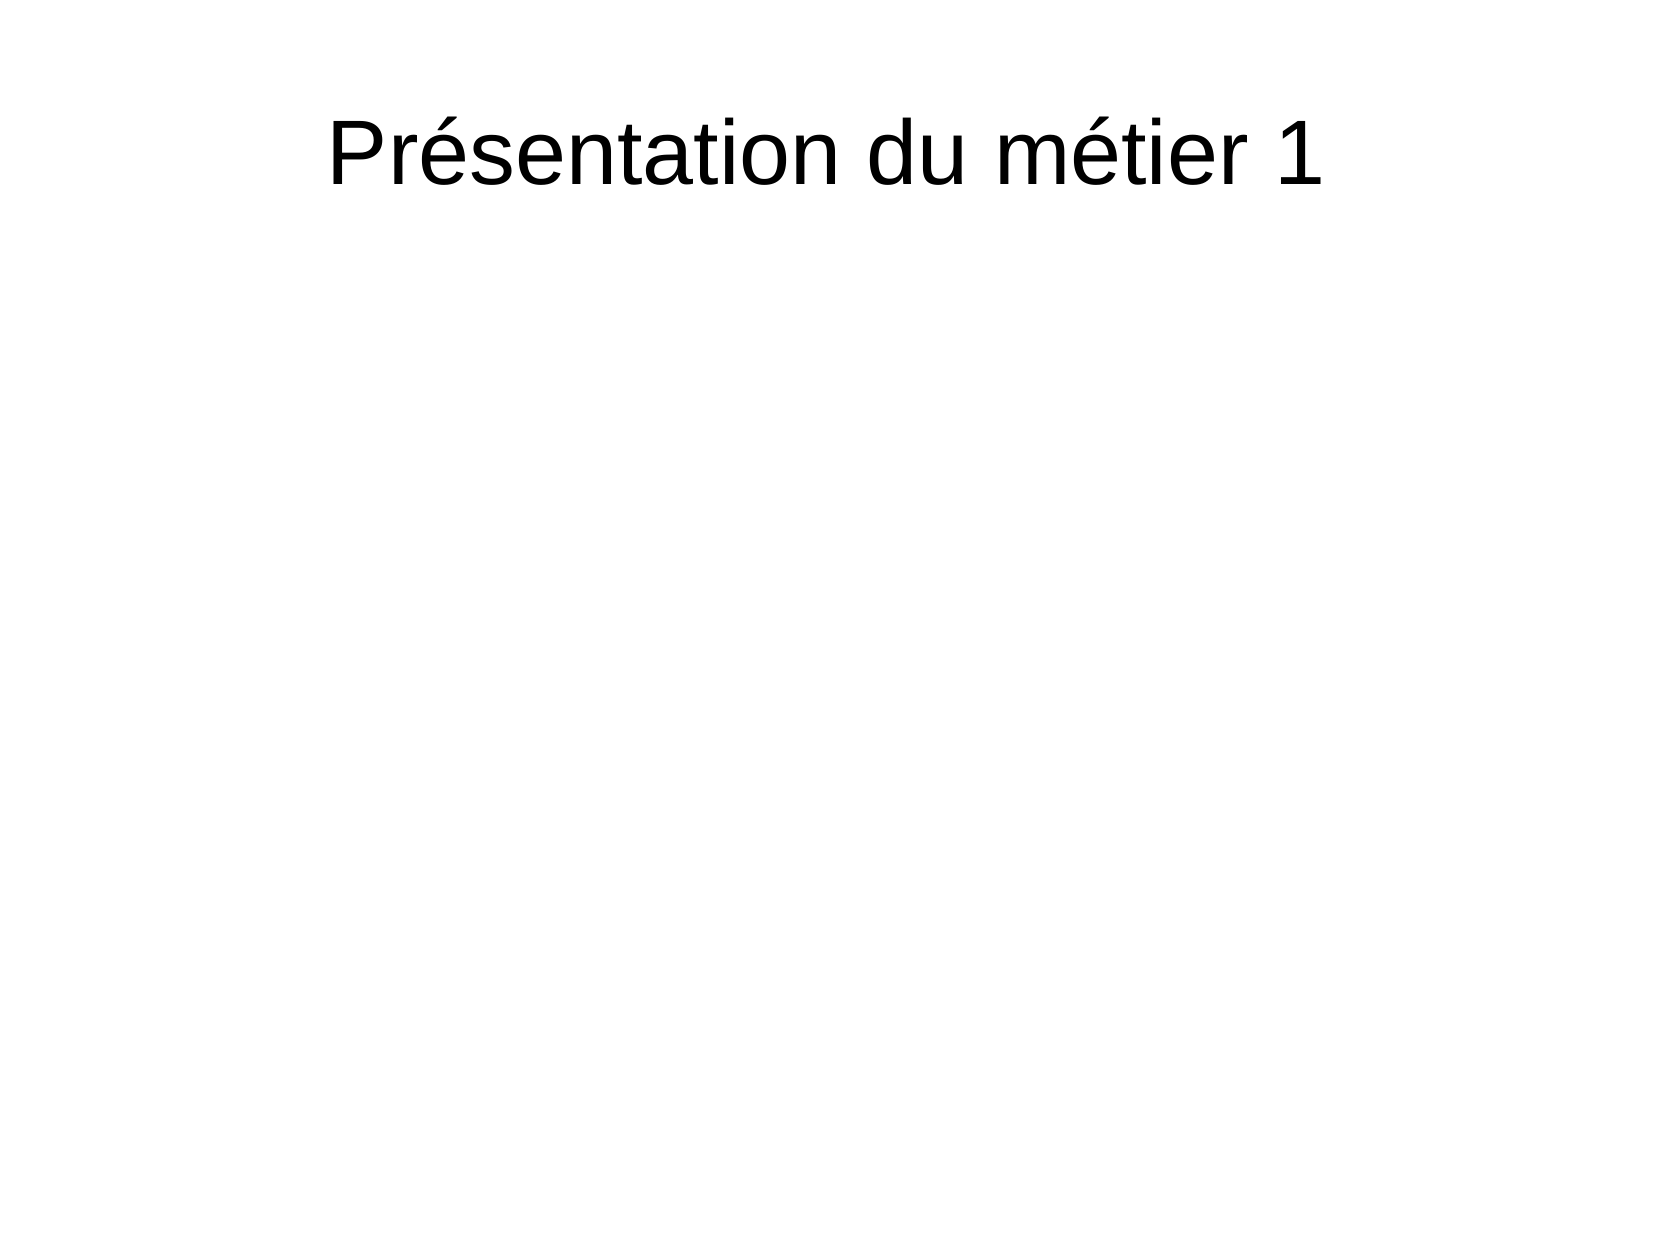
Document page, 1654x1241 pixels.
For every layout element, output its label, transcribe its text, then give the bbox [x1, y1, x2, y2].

title Présentation du métier 1 [82, 49, 1571, 257]
